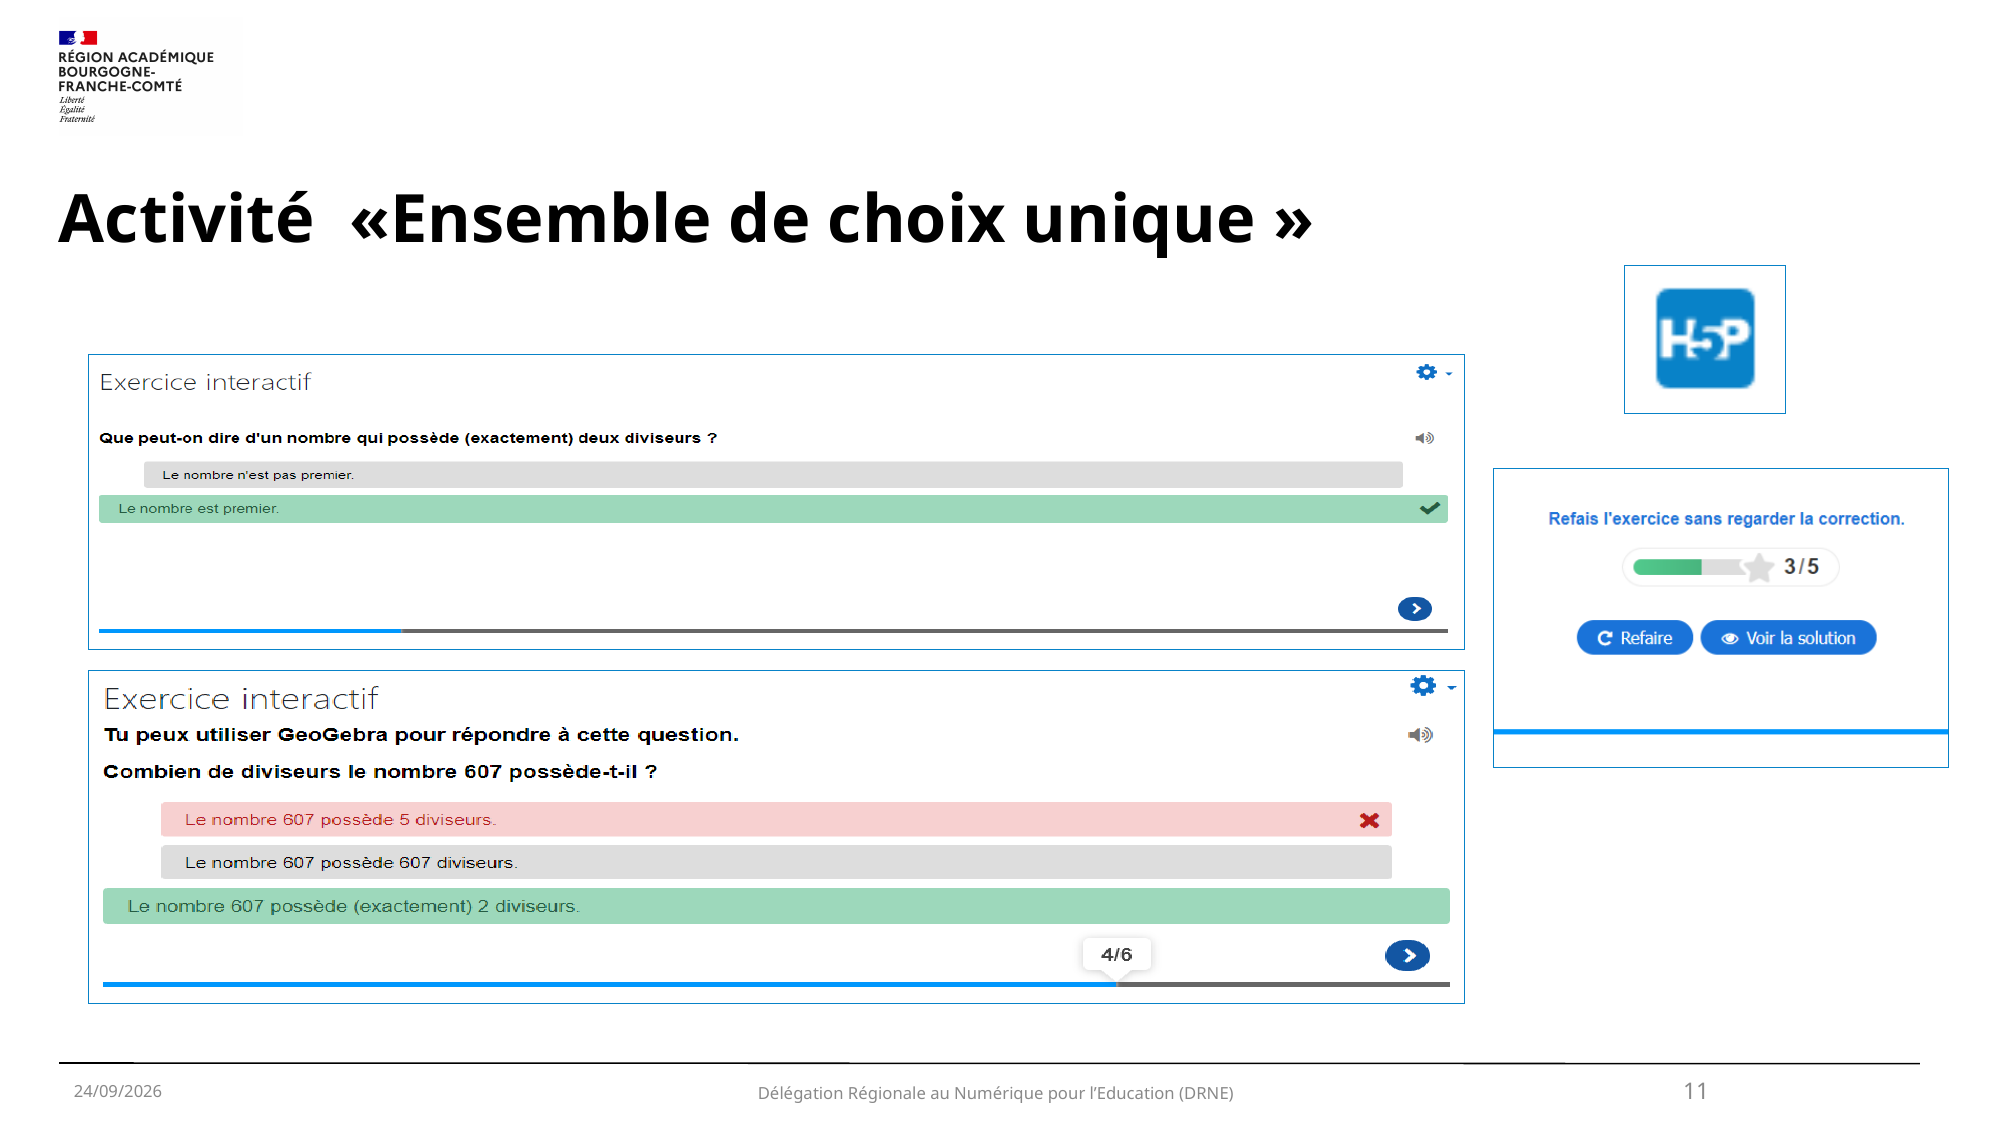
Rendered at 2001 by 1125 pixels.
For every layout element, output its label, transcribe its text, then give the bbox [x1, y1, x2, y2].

text_box 29/10/2024 [59, 1062, 295, 1122]
picture [1493, 468, 1949, 768]
title Activité «Ensemble de choix unique » [59, 147, 1919, 295]
text_box 11 [1683, 1062, 1919, 1122]
text_box Délégation Régionale au Numérique pour l’Education (DRNE) [546, 1063, 1432, 1122]
picture [88, 670, 1465, 1004]
picture [88, 354, 1465, 650]
picture [1624, 265, 1786, 414]
